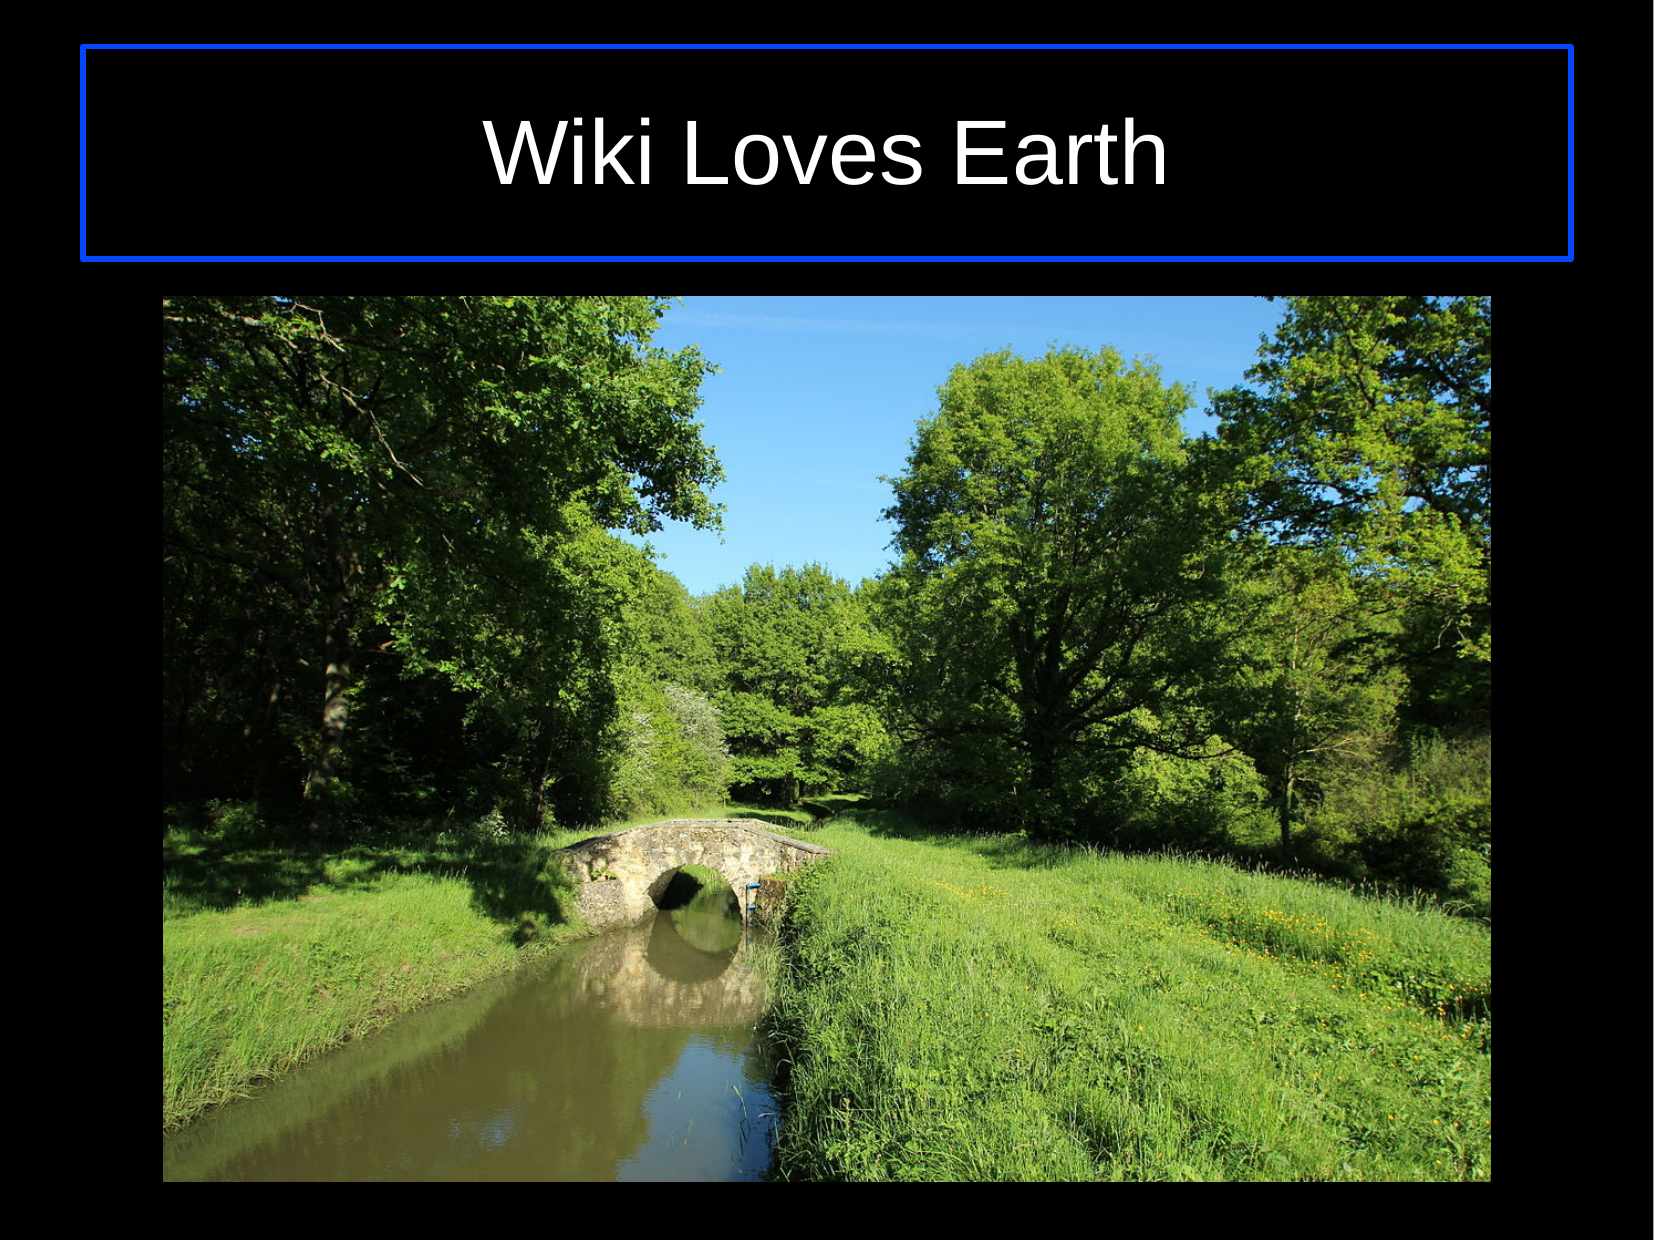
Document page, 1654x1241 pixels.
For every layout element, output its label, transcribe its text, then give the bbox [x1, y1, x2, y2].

title Wiki Loves Earth [82, 46, 1571, 260]
picture [163, 296, 1491, 1182]
